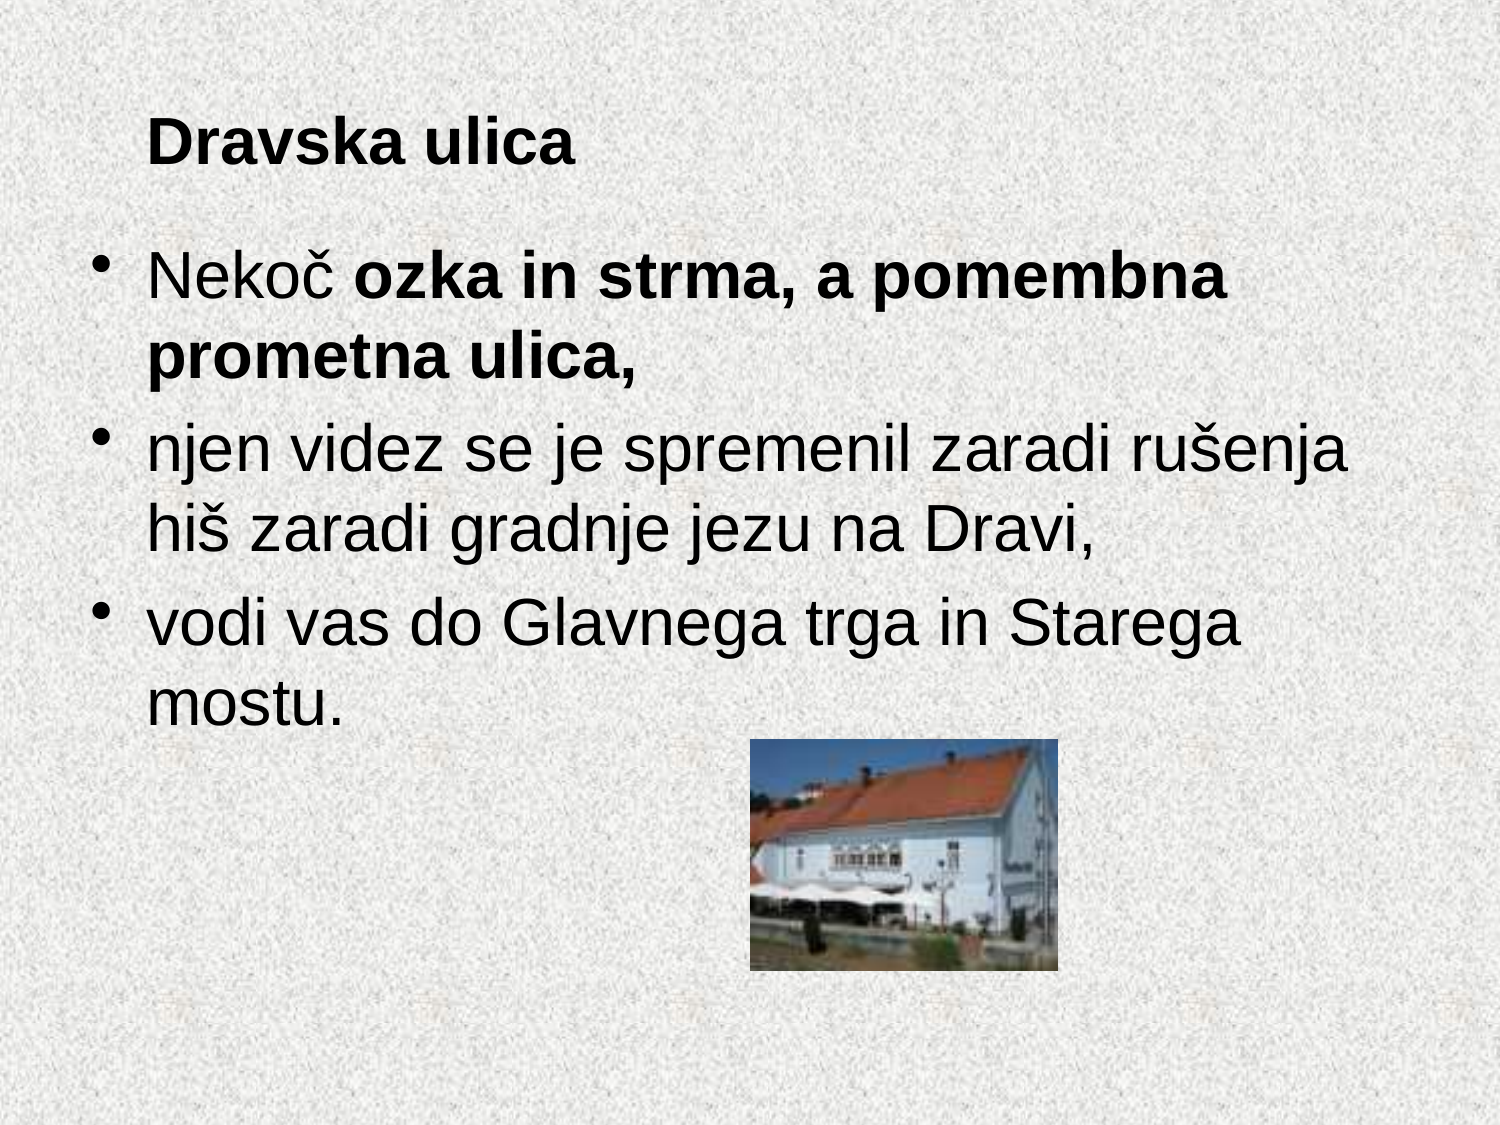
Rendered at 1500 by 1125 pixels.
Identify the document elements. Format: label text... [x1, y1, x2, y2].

list Dravska ulica Nekoč ozka in strma, a pomembna prometna ulica, njen videz se je spremenil zaradi rušenja hiš zaradi gradnje jezu na Dravi, vodi vas do Glavnega trga in Starega mostu. [75, 90, 1425, 1005]
picture [0, 0, 1500, 1125]
